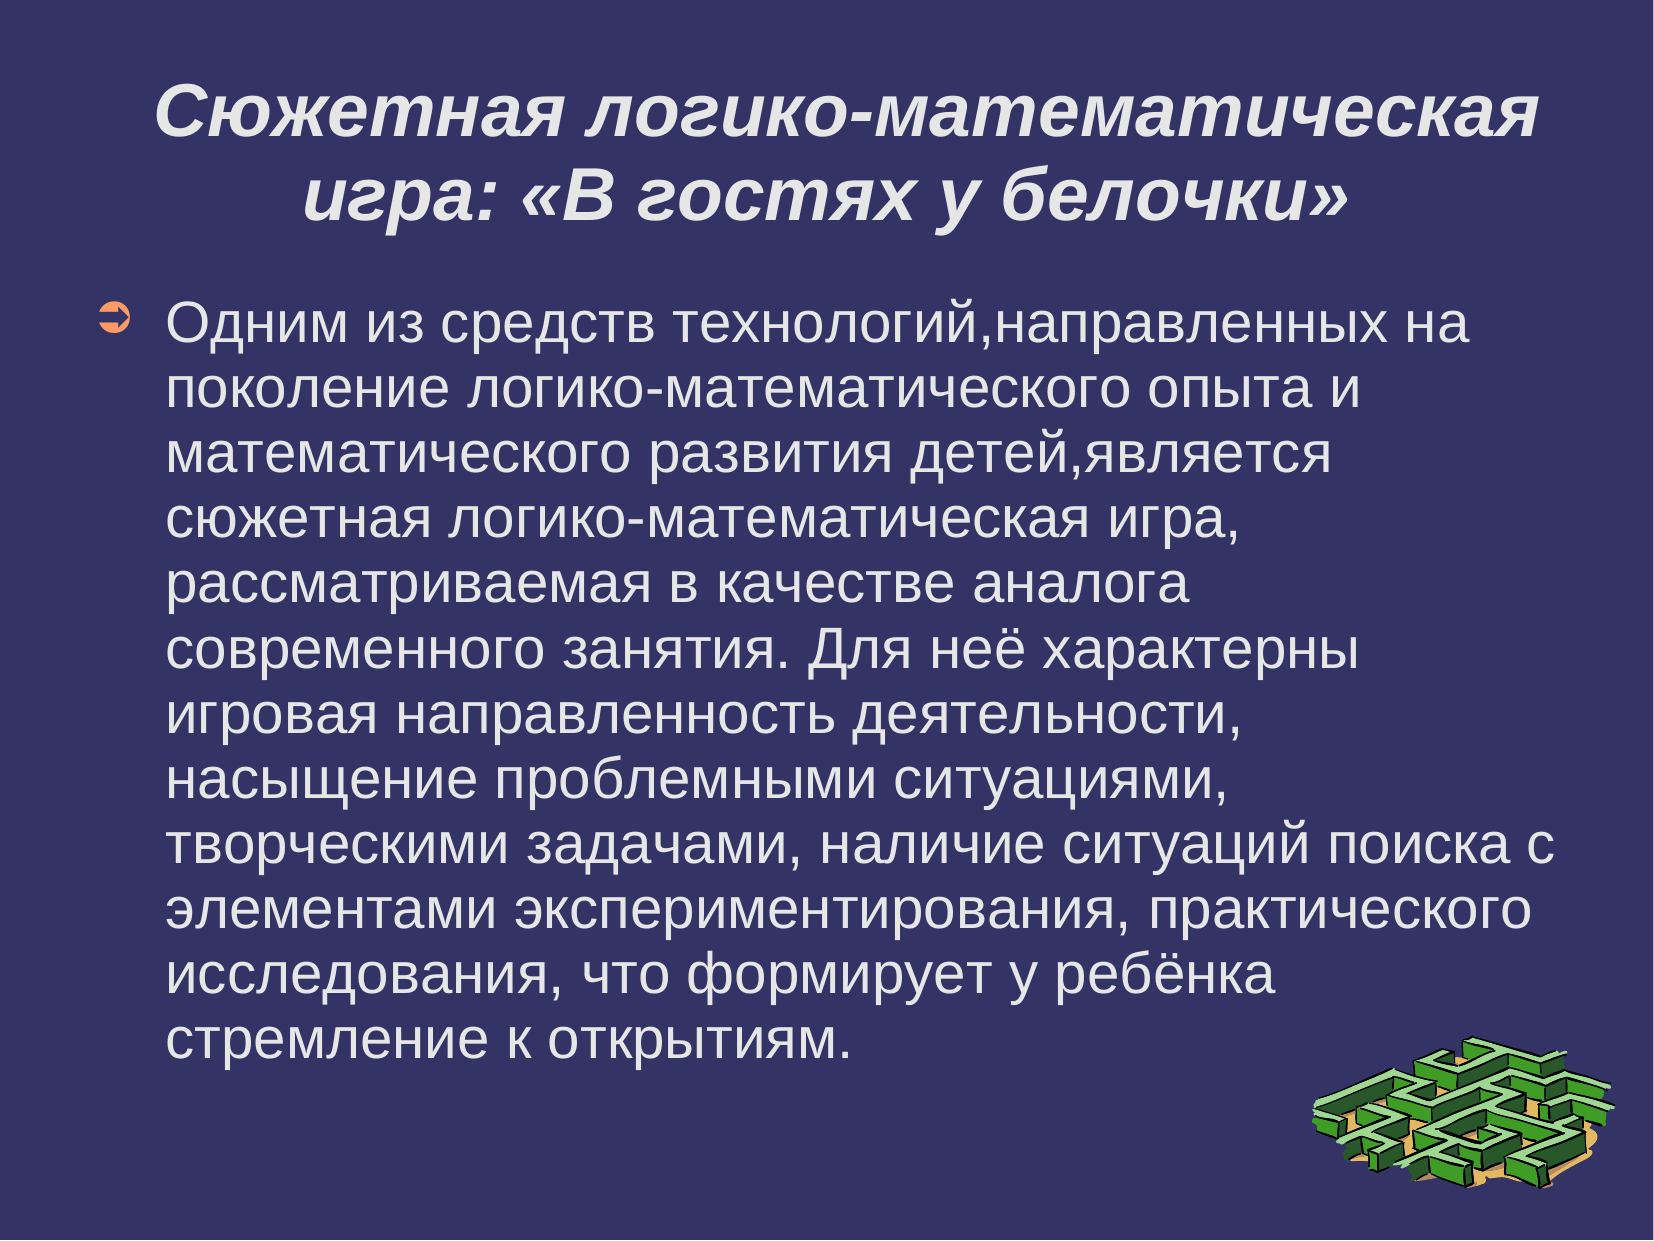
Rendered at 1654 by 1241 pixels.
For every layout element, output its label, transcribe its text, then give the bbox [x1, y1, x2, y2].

title Сюжетная логико-математическая игра: «В гостях у белочки» [82, 56, 1571, 250]
list Одним из средств технологий,направленных на поколение логико-математического опыта и математического развития детей,является сюжетная логико-математическая игра, рассматриваемая в качестве аналога современного занятия. Для неё характерны игровая направленность деятельности, насыщение проблемными ситуациями, творческими задачами, наличие ситуаций поиска с элементами экспериментирования, практического исследования, что формирует у ребёнка стремление к открытиям. [82, 290, 1571, 1094]
